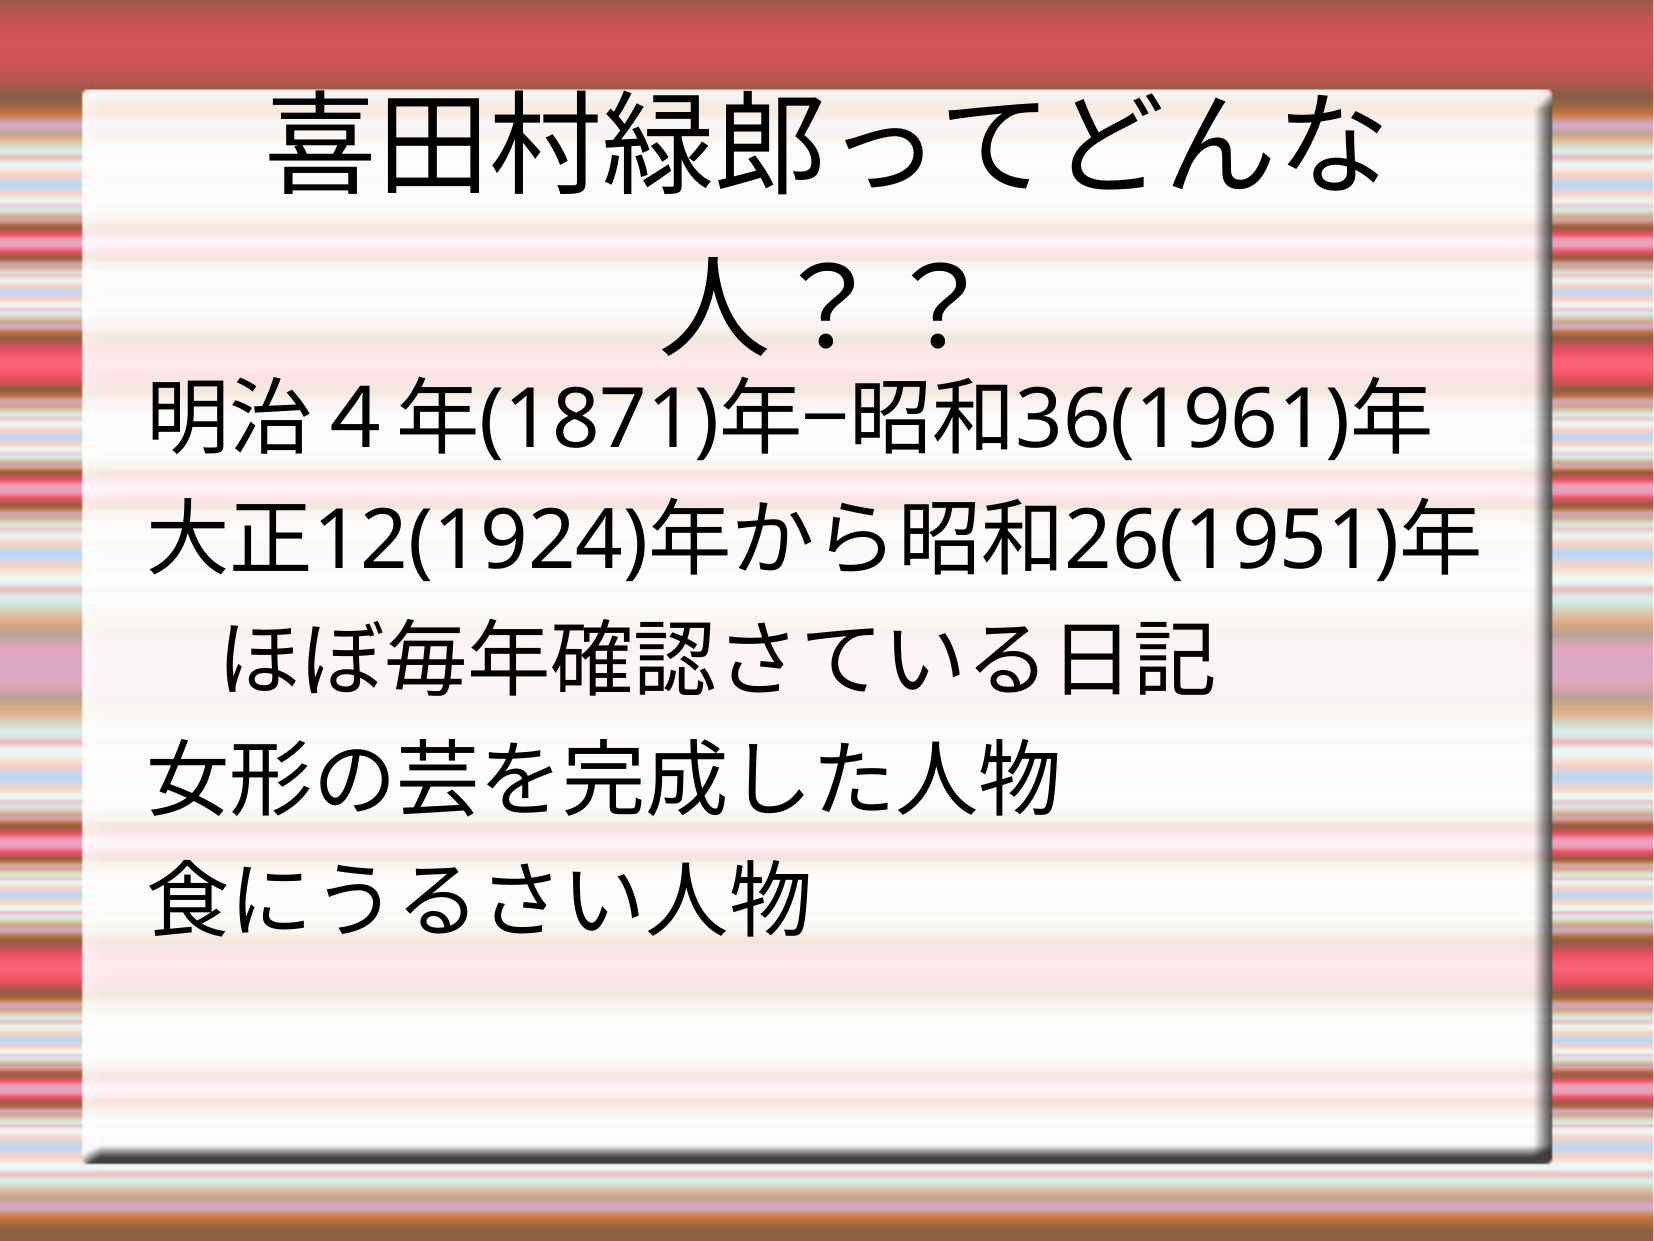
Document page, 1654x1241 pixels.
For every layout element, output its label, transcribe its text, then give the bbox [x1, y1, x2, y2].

picture [0, 0, 1654, 1241]
title 喜田村緑郎ってどんな人？？ [121, 114, 1534, 322]
list 明治４年(1871)年−昭和36(1961)年 大正12(1924)年から昭和26(1951)年ほぼ毎年確認さている日記 女形の芸を完成した人物 食にうるさい人物 [134, 350, 1516, 1133]
